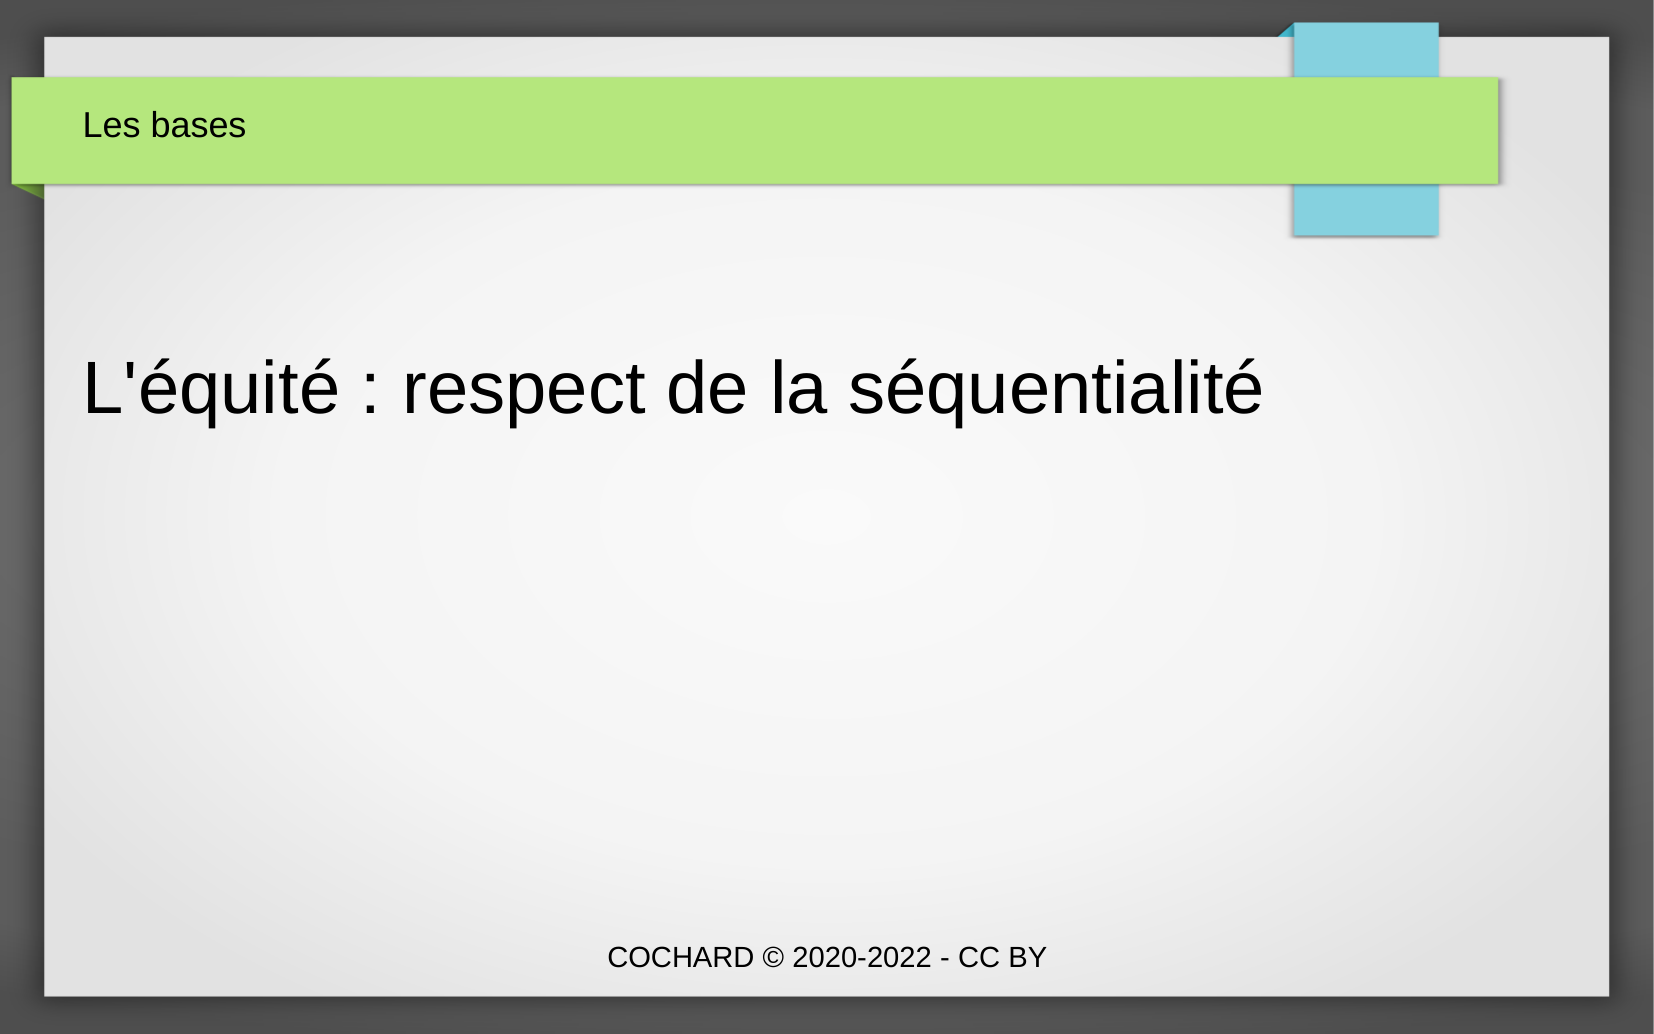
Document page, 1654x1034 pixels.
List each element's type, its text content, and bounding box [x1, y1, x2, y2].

list L'équité : respect de la séquentialité [82, 249, 1571, 849]
picture [0, 0, 1654, 1034]
title Les bases [82, 39, 1235, 210]
